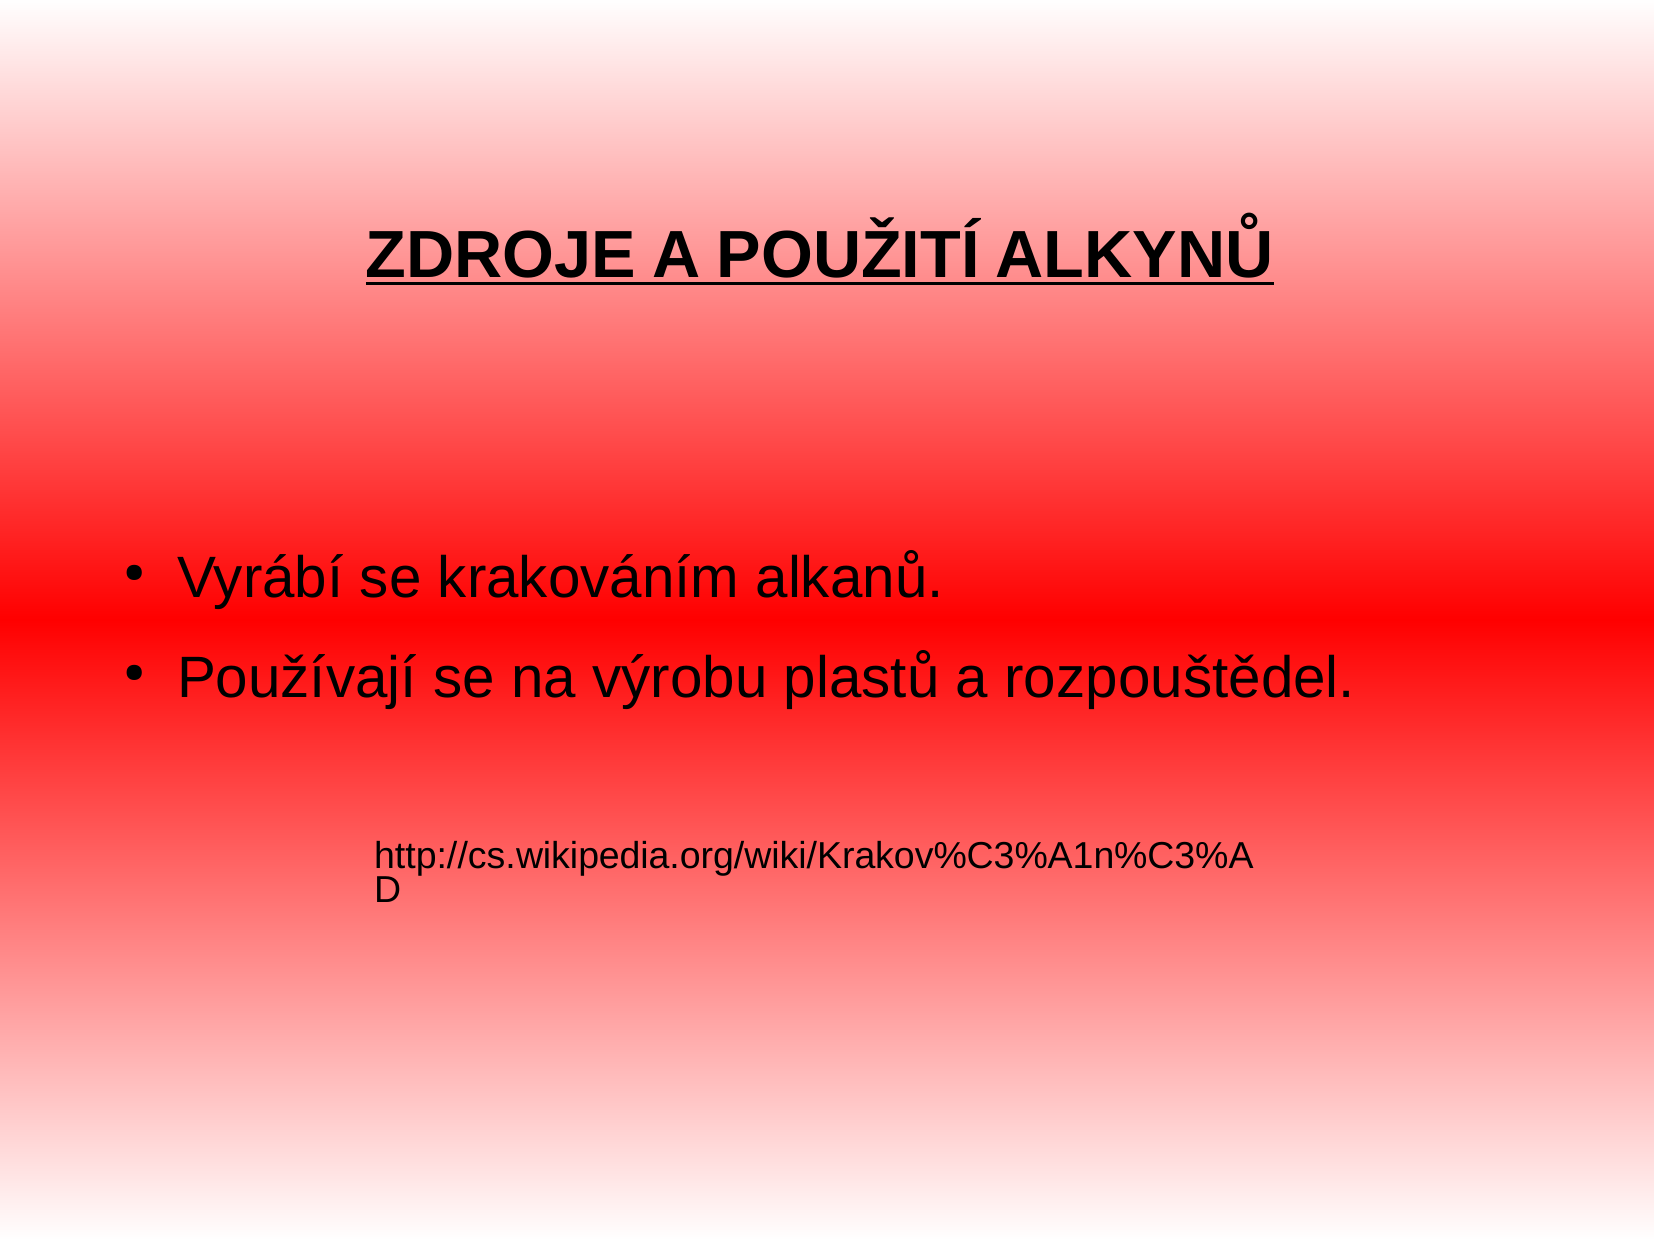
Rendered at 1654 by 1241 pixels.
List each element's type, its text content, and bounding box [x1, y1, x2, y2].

list ZDROJE A POUŽITÍ ALKYNŮ Vyrábí se krakováním alkanů. Používají se na výrobu plastů a rozpouštědel. [88, 210, 1577, 1030]
text_box http://cs.wikipedia.org/wiki/Krakov%C3%A1n%C3%AD [359, 826, 1295, 926]
